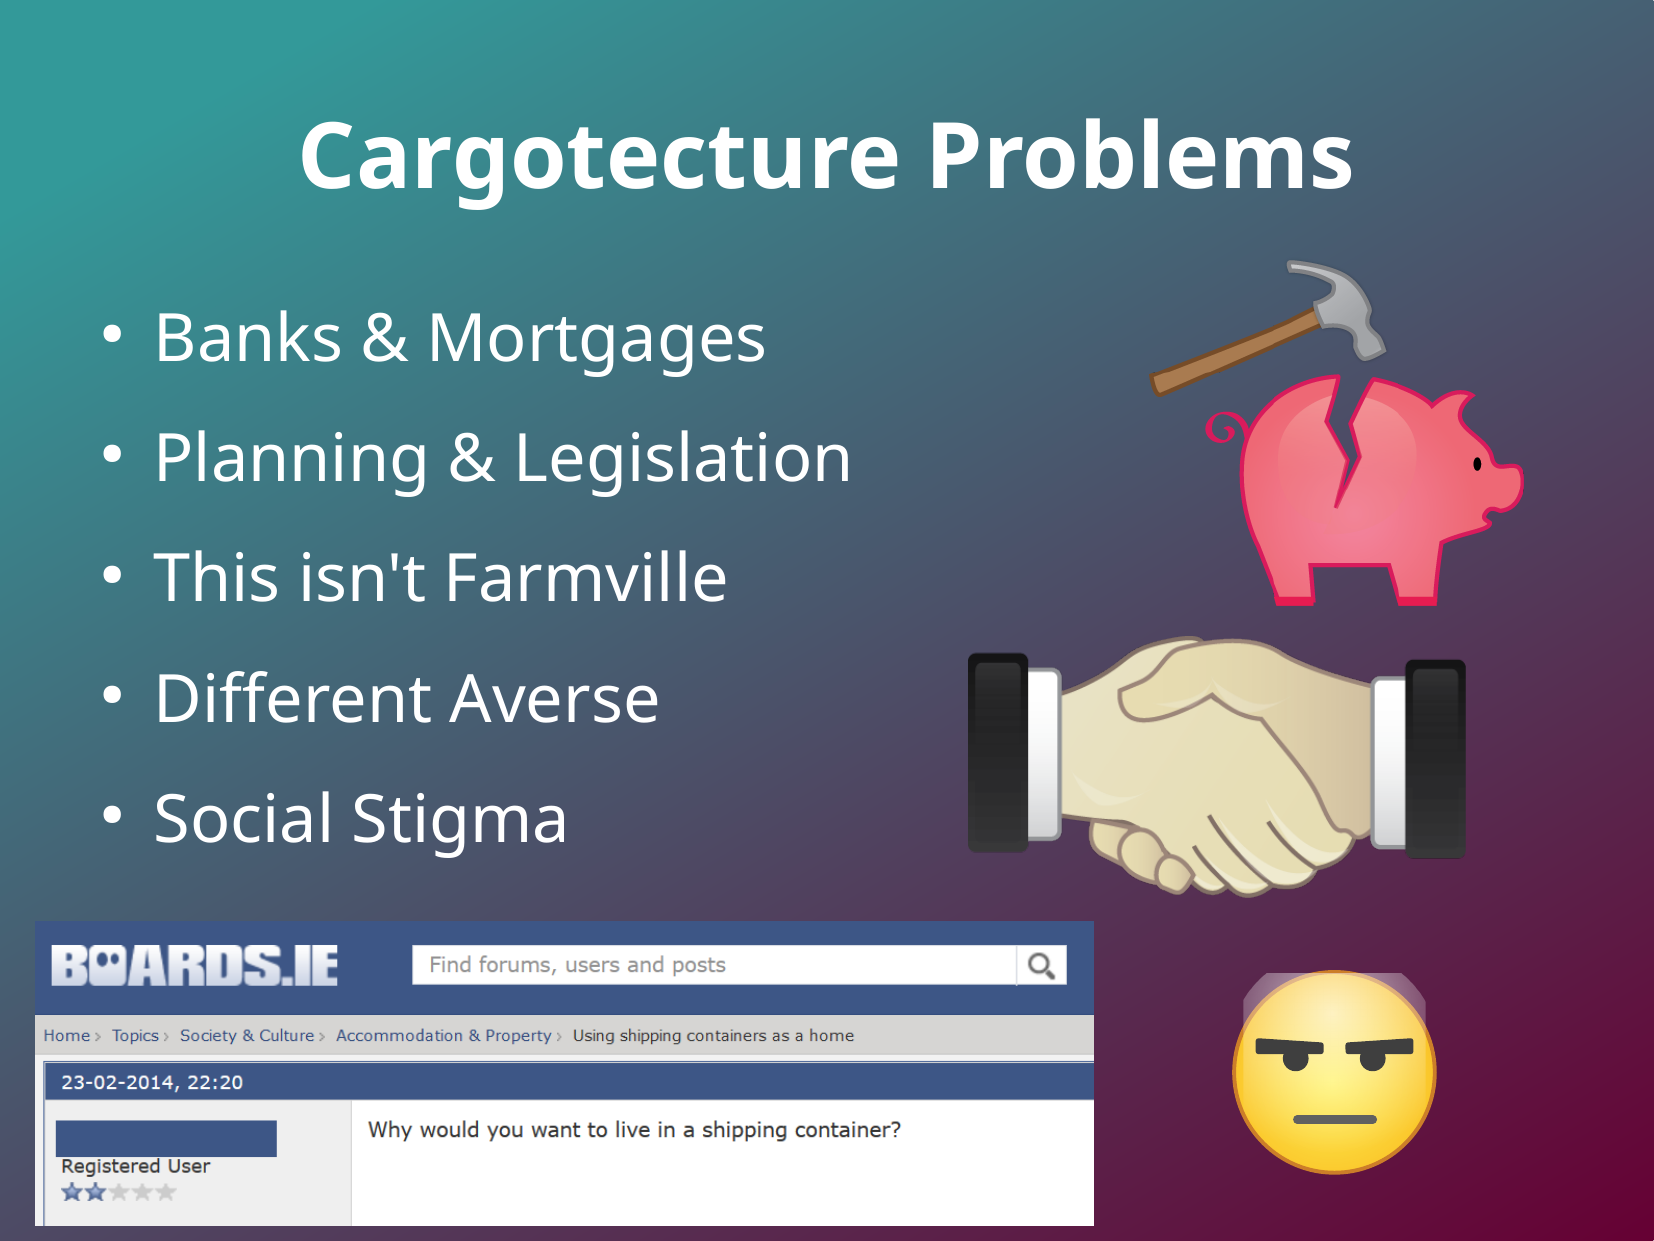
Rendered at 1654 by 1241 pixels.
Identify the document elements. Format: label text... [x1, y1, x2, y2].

picture [968, 636, 1466, 898]
list Banks & Mortgages Planning & Legislation This isn't Farmville Different Averse Social Stigma [82, 290, 1571, 1109]
picture [35, 921, 1094, 1226]
title Cargotecture Problems [82, 49, 1571, 257]
picture [1216, 953, 1456, 1193]
picture [1149, 256, 1524, 606]
